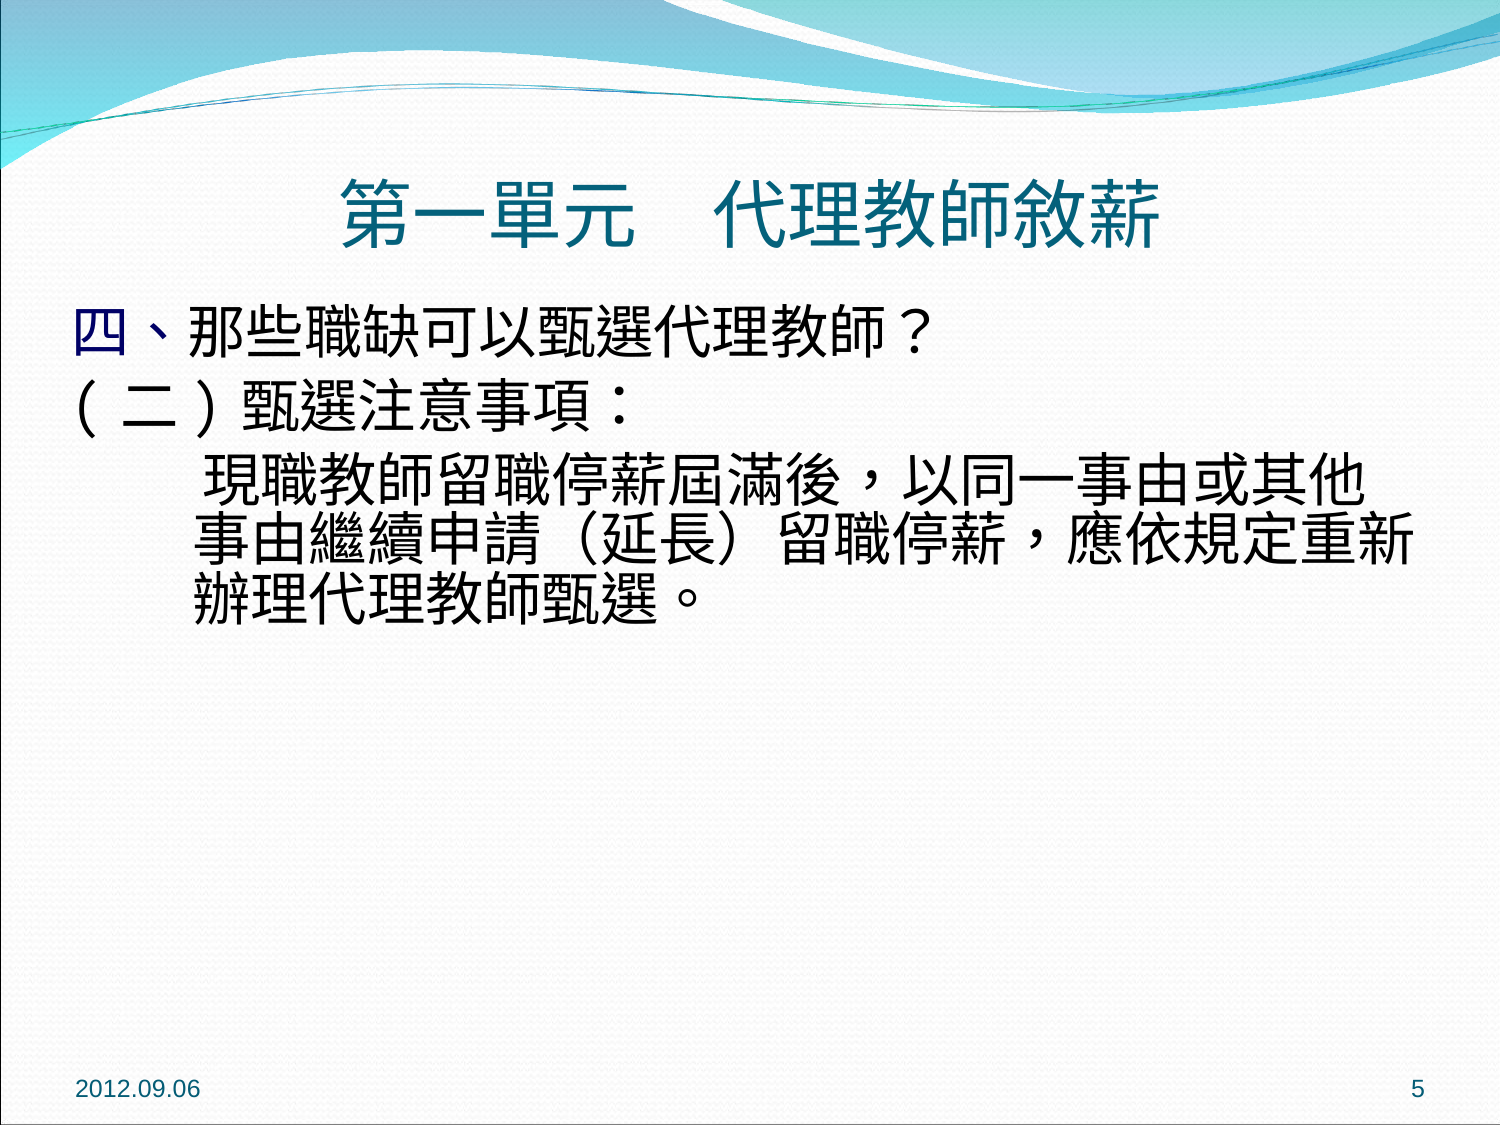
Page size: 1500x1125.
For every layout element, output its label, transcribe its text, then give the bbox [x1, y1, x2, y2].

list 四、那些職缺可以甄選代理教師？ (二)甄選注意事項： 現職教師留職停薪屆滿後，以同一事由或其他事由繼續申請（延長）留職停薪，應依規定重新辦理代理教師甄選。 [56, 298, 1438, 1079]
title 第一單元 代理教師敘薪 [75, 70, 1426, 258]
text_box 2012.09.06 [74, 1042, 426, 1103]
text_box <number> [1299, 1042, 1426, 1103]
picture [0, 0, 1500, 1125]
